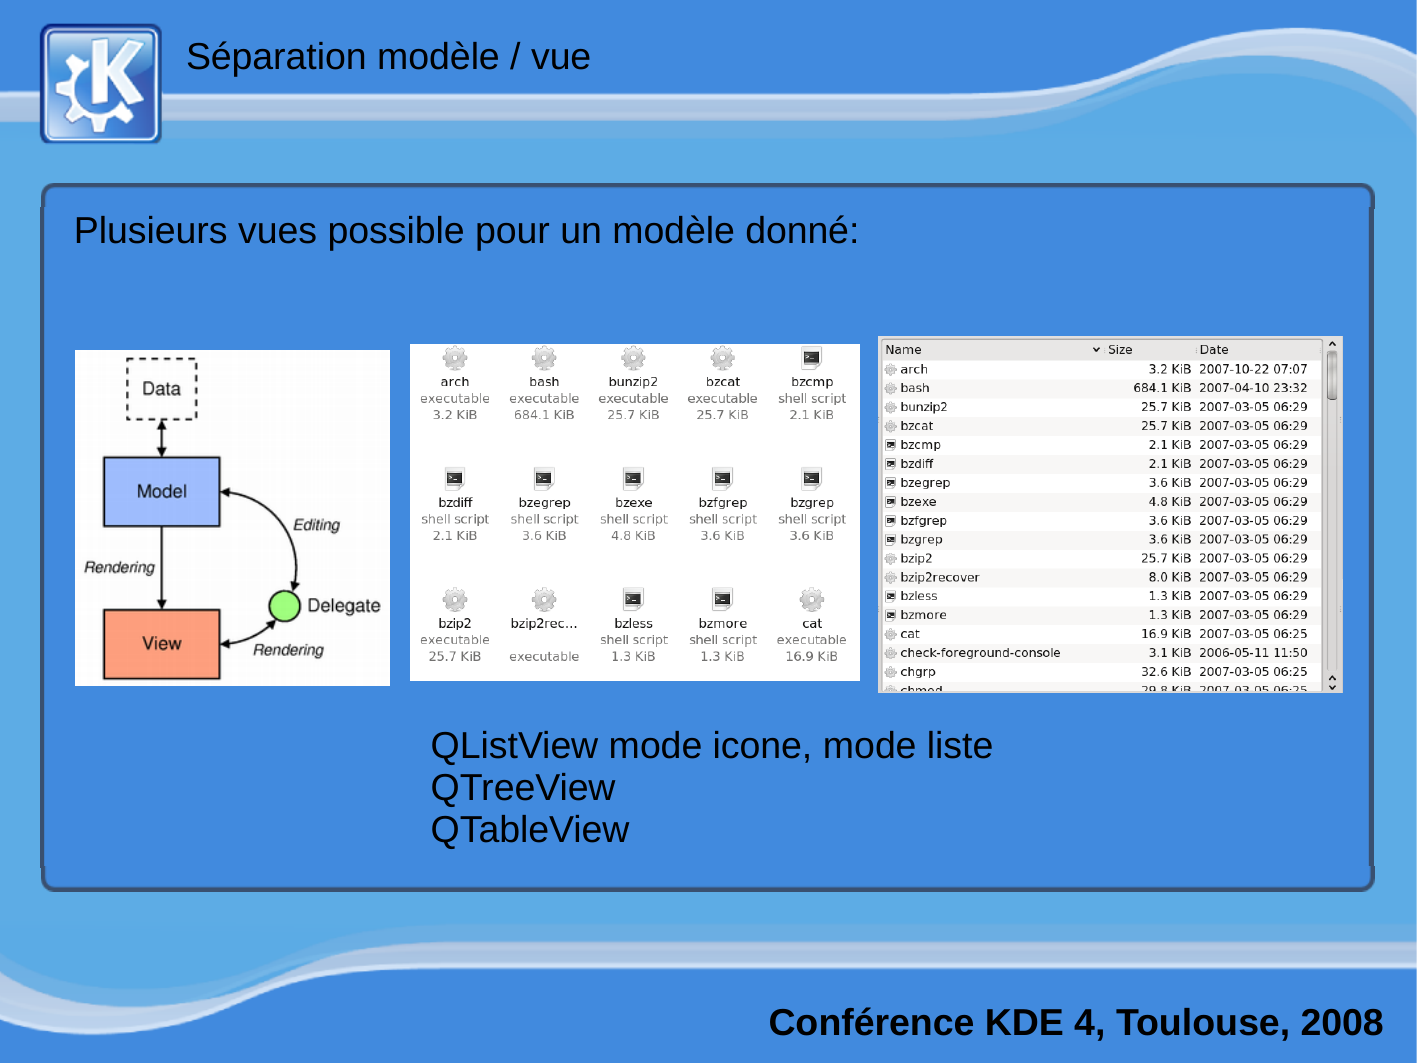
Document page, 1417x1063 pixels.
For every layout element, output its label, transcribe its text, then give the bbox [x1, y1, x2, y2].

text_box Plusieurs vues possible pour un modèle donné: [59, 202, 1244, 302]
picture [0, 0, 1417, 1063]
text_box Séparation modèle / vue [171, 27, 1048, 105]
text_box QListView mode icone, mode liste QTreeView QTableView [415, 717, 1341, 877]
